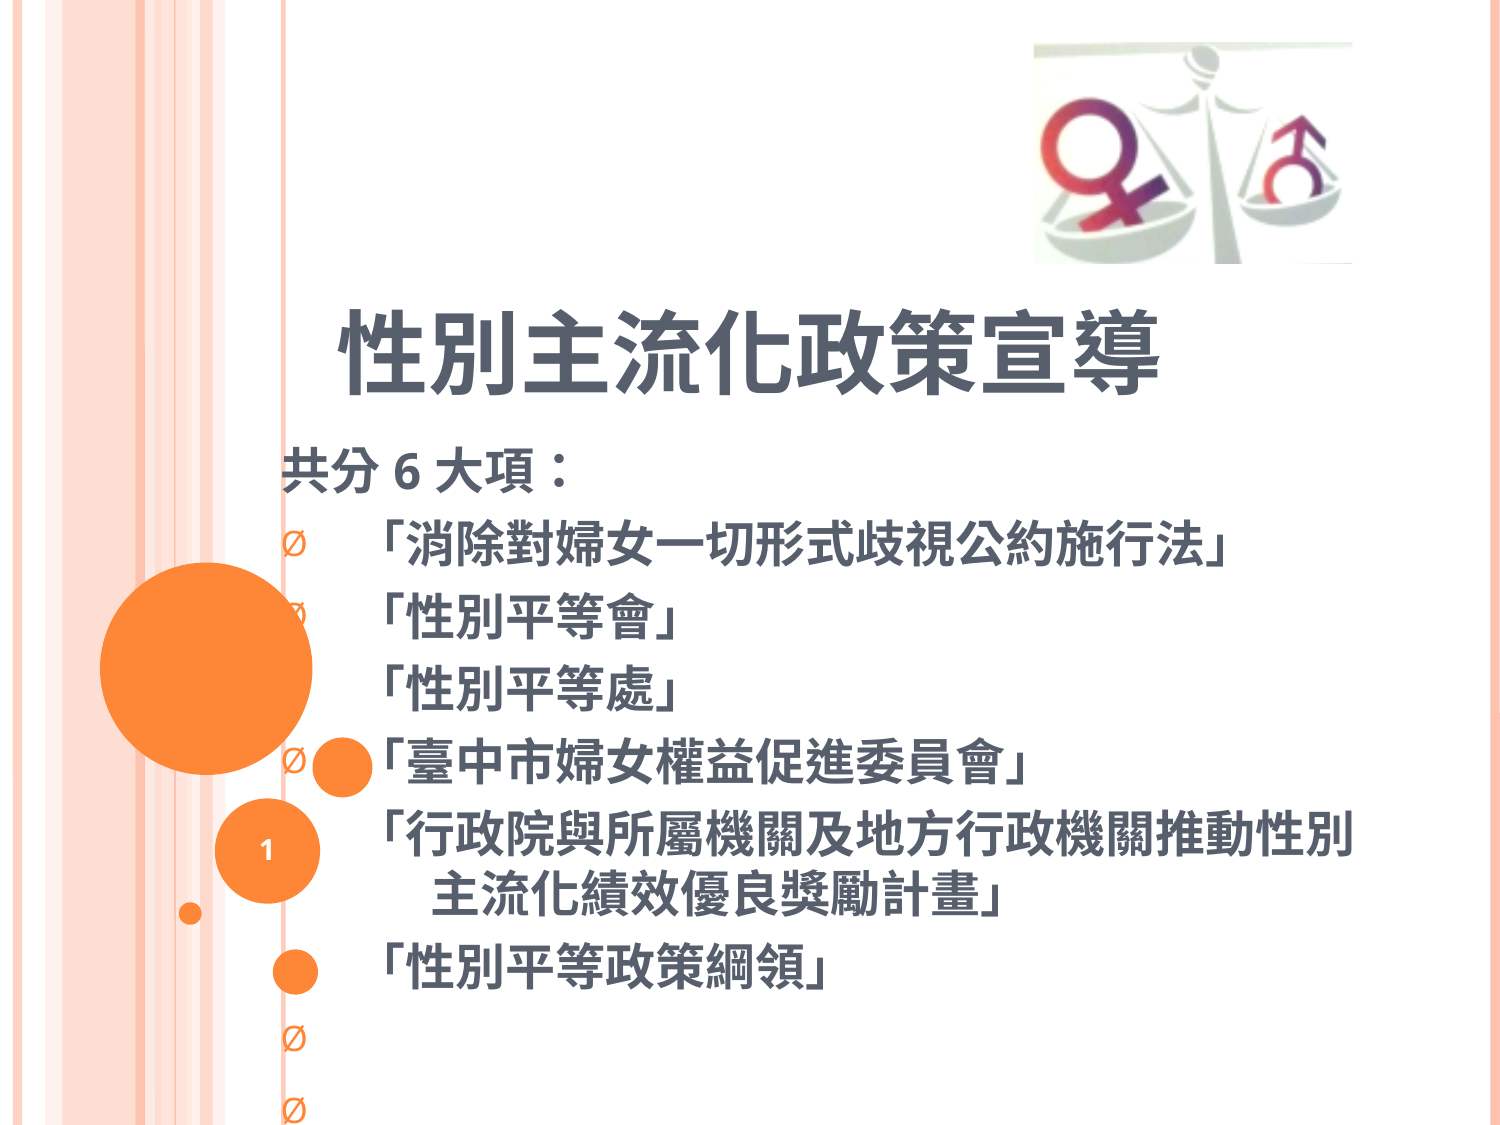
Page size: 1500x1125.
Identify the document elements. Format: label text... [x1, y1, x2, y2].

text_box [217, 808, 318, 894]
picture [1033, 42, 1353, 264]
title 性別主流化政策宣導 [112, 172, 1388, 414]
subtitle 共分6大項： 「消除對婦女一切形式歧視公約施行法」 「性別平等會」 「性別平等處」 「臺中市婦女權益促進委員會」 「行政院與所屬機關及地方行政機關推動性別主流化績效優良獎勵計畫」 「性別平等政策綱領」 [265, 432, 1394, 1024]
